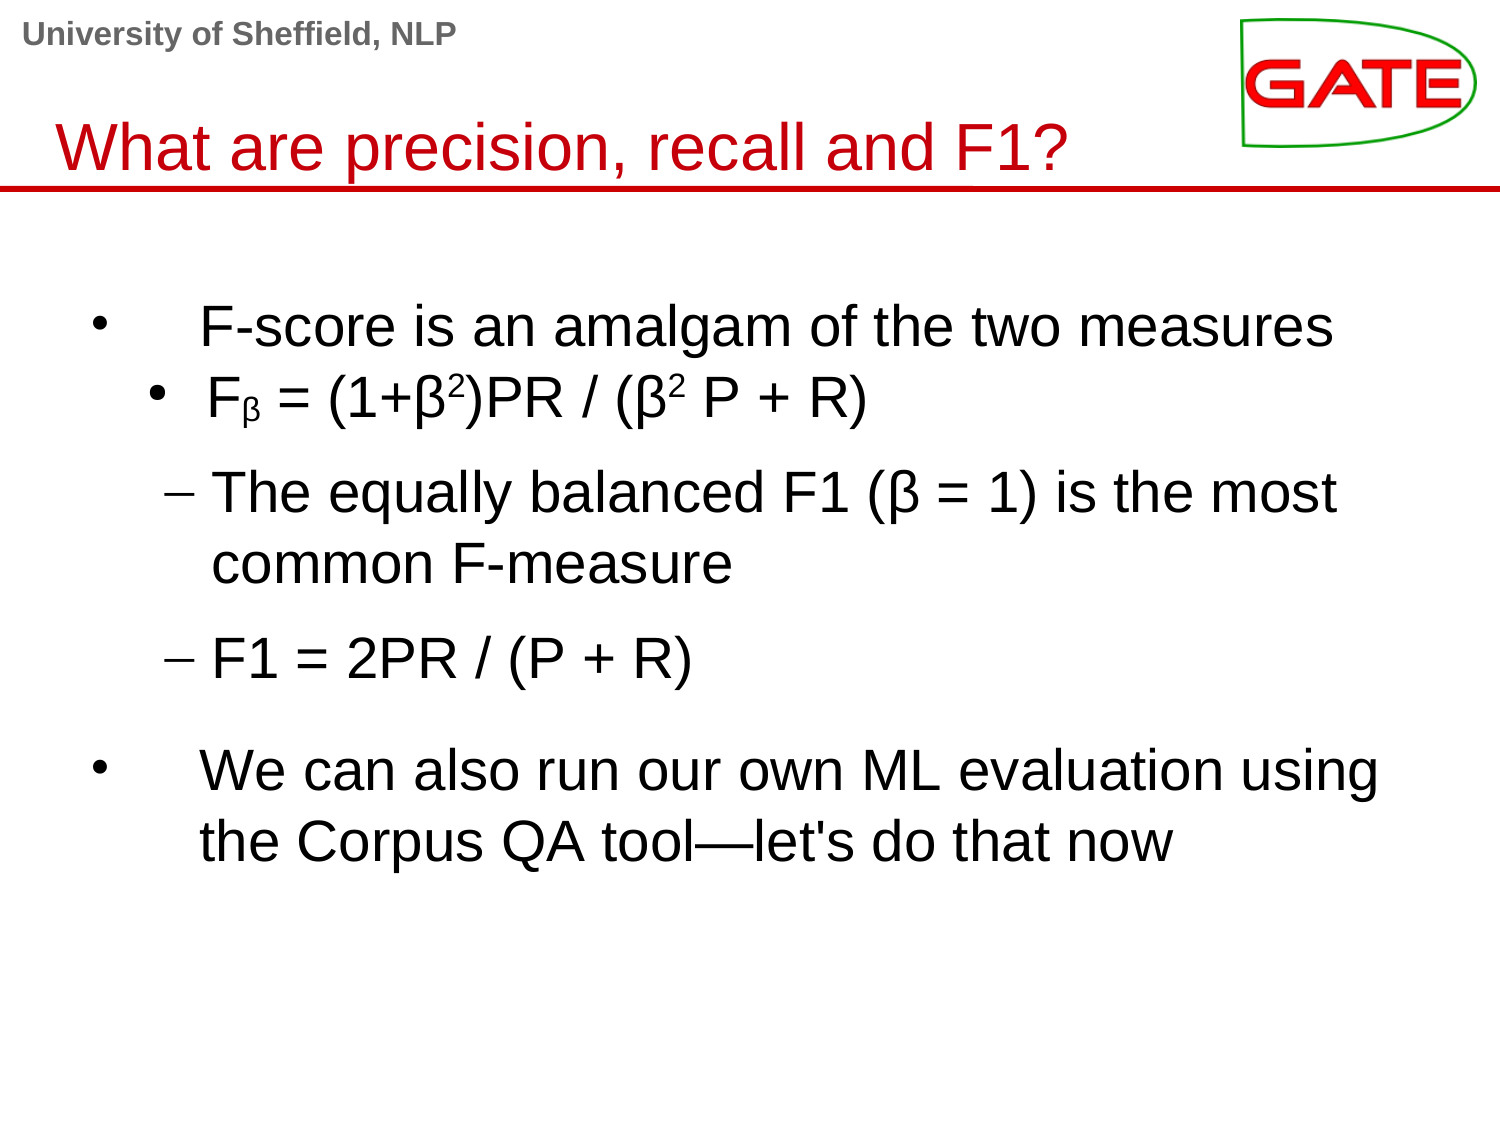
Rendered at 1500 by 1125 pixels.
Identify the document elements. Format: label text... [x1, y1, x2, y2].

title What are precision, recall and F1? [41, 37, 1391, 254]
picture [1240, 18, 1477, 148]
list F-score is an amalgam of the two measures Fβ = (1+β2)PR / (β2 P + R) The equally balanced F1 (β = 1) is the most common F-measure F1 = 2PR / (P + R) We can also run our own ML evaluation using the Corpus QA tool—let's do that now [75, 279, 1425, 1022]
